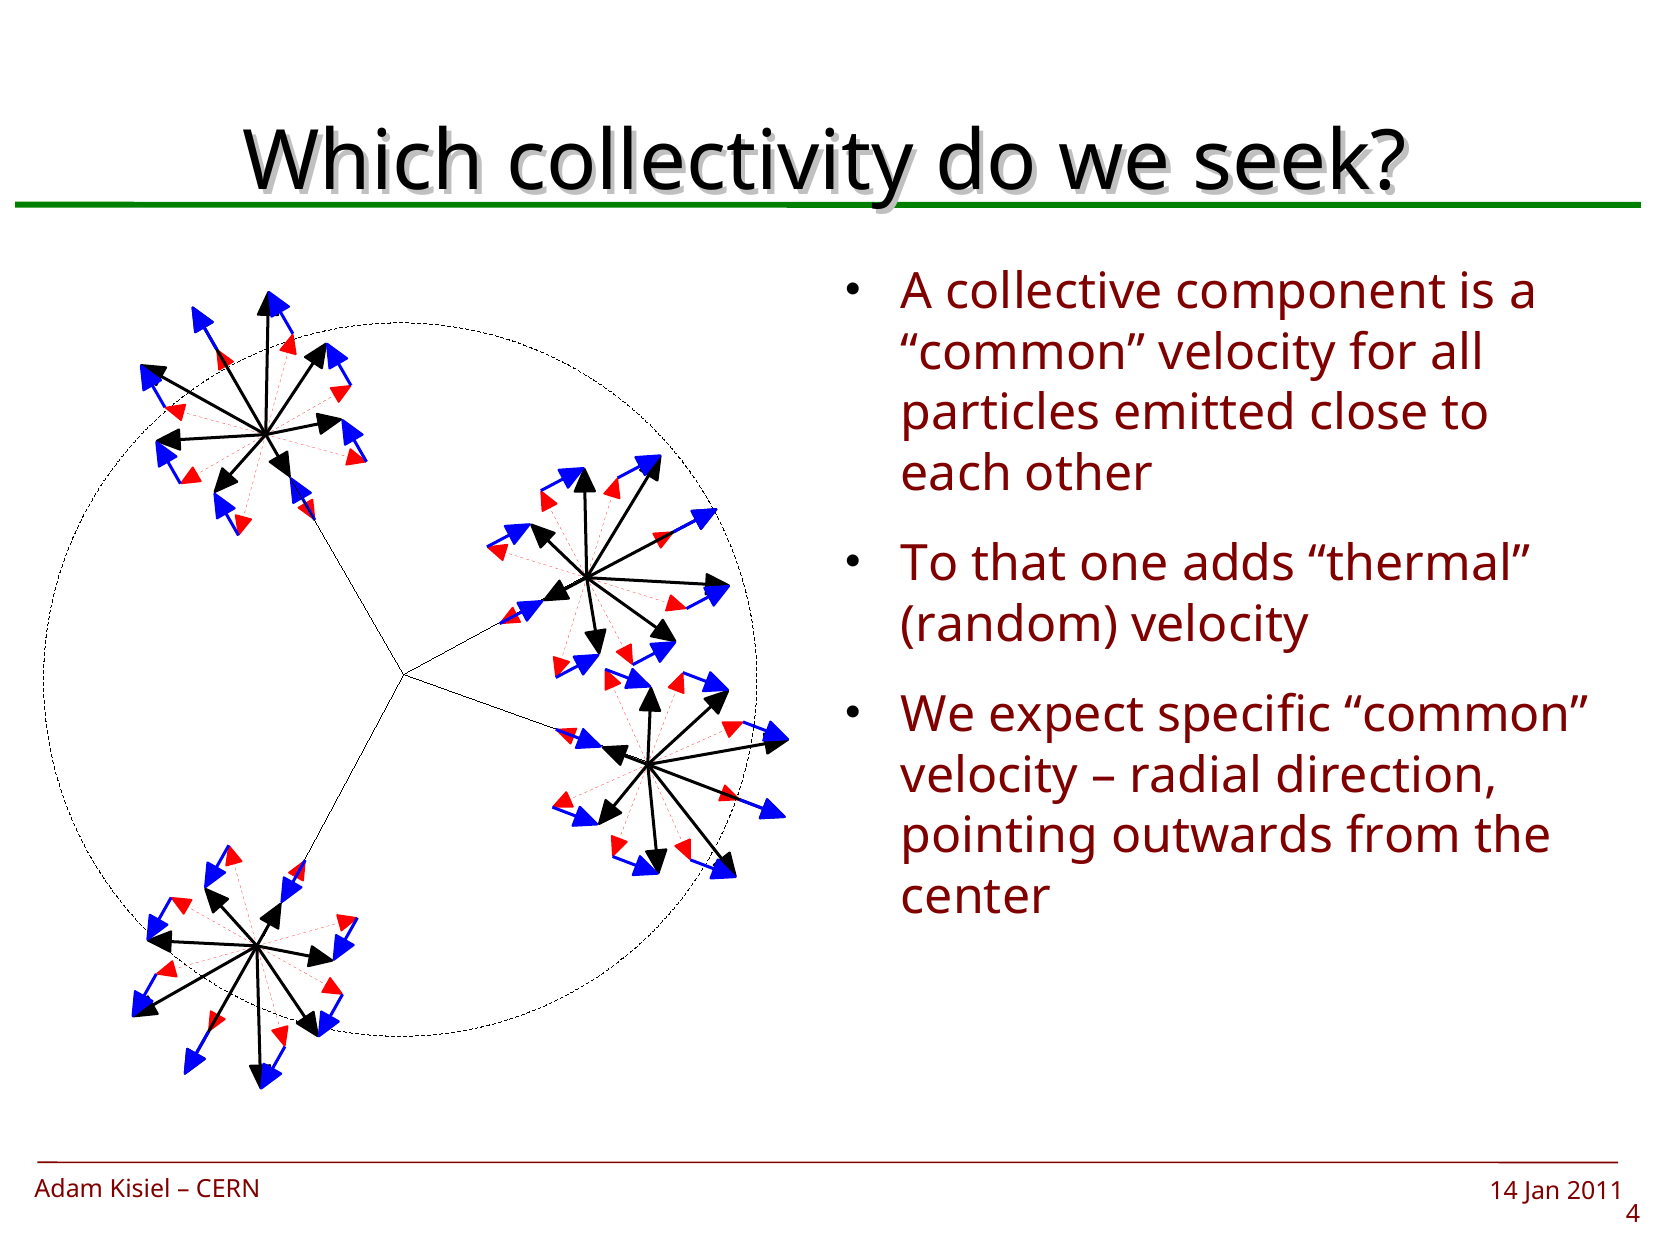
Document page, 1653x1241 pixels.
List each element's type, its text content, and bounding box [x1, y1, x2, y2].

list A collective component is a “common” velocity for all particles emitted close to each other To that one adds “thermal” (random) velocity We expect specific “common” velocity – radial direction, pointing outwards from the center [844, 258, 1592, 1127]
title Which collectivity do we seek? [119, 52, 1531, 260]
